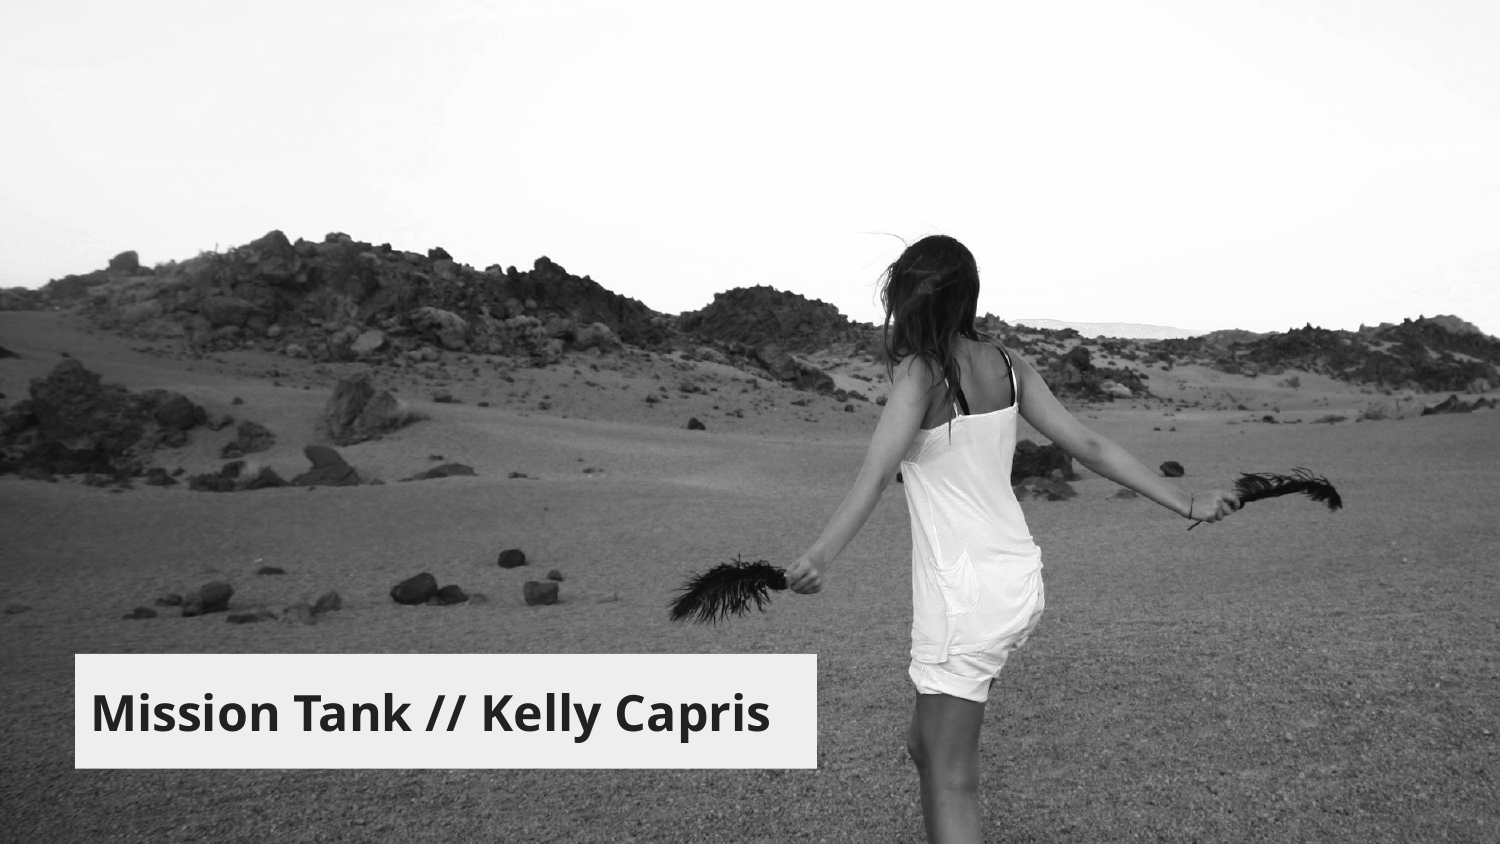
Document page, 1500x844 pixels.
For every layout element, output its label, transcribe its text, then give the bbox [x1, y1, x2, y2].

picture [0, 0, 1500, 844]
list Mission Tank // Kelly Capris [75, 653, 817, 769]
